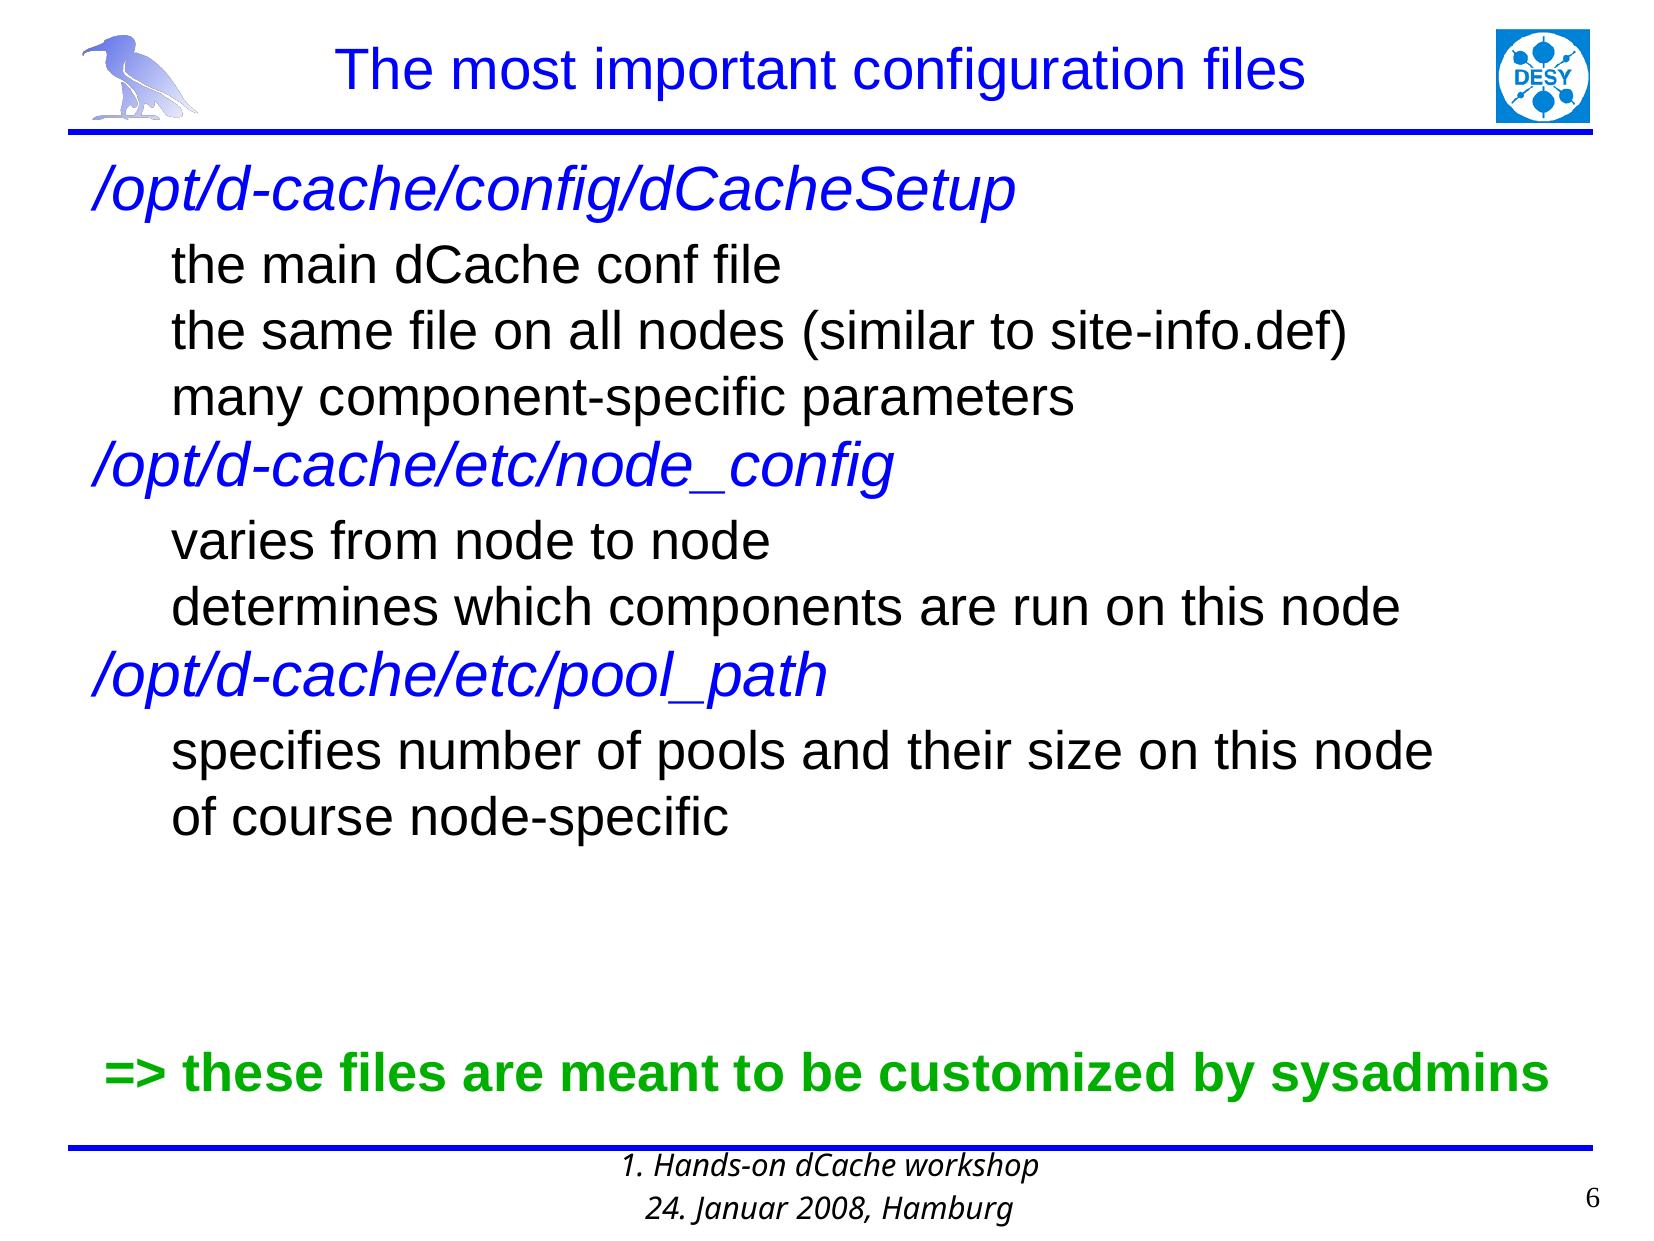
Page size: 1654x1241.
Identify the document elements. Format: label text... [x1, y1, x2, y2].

list /opt/d-cache/config/dCacheSetup the main dCache conf file the same file on all nodes (similar to site-info.def) many component-specific parameters /opt/d-cache/etc/node_config varies from node to node determines which components are run on this node /opt/d-cache/etc/pool_path specifies number of pools and their size on this node of course node-specific [76, 171, 1565, 1013]
title The most important configuration files [236, 27, 1423, 111]
picture [57, 22, 223, 133]
picture [1496, 29, 1590, 123]
text_box => these files are meant to be customized by sysadmins [89, 1034, 1537, 1110]
